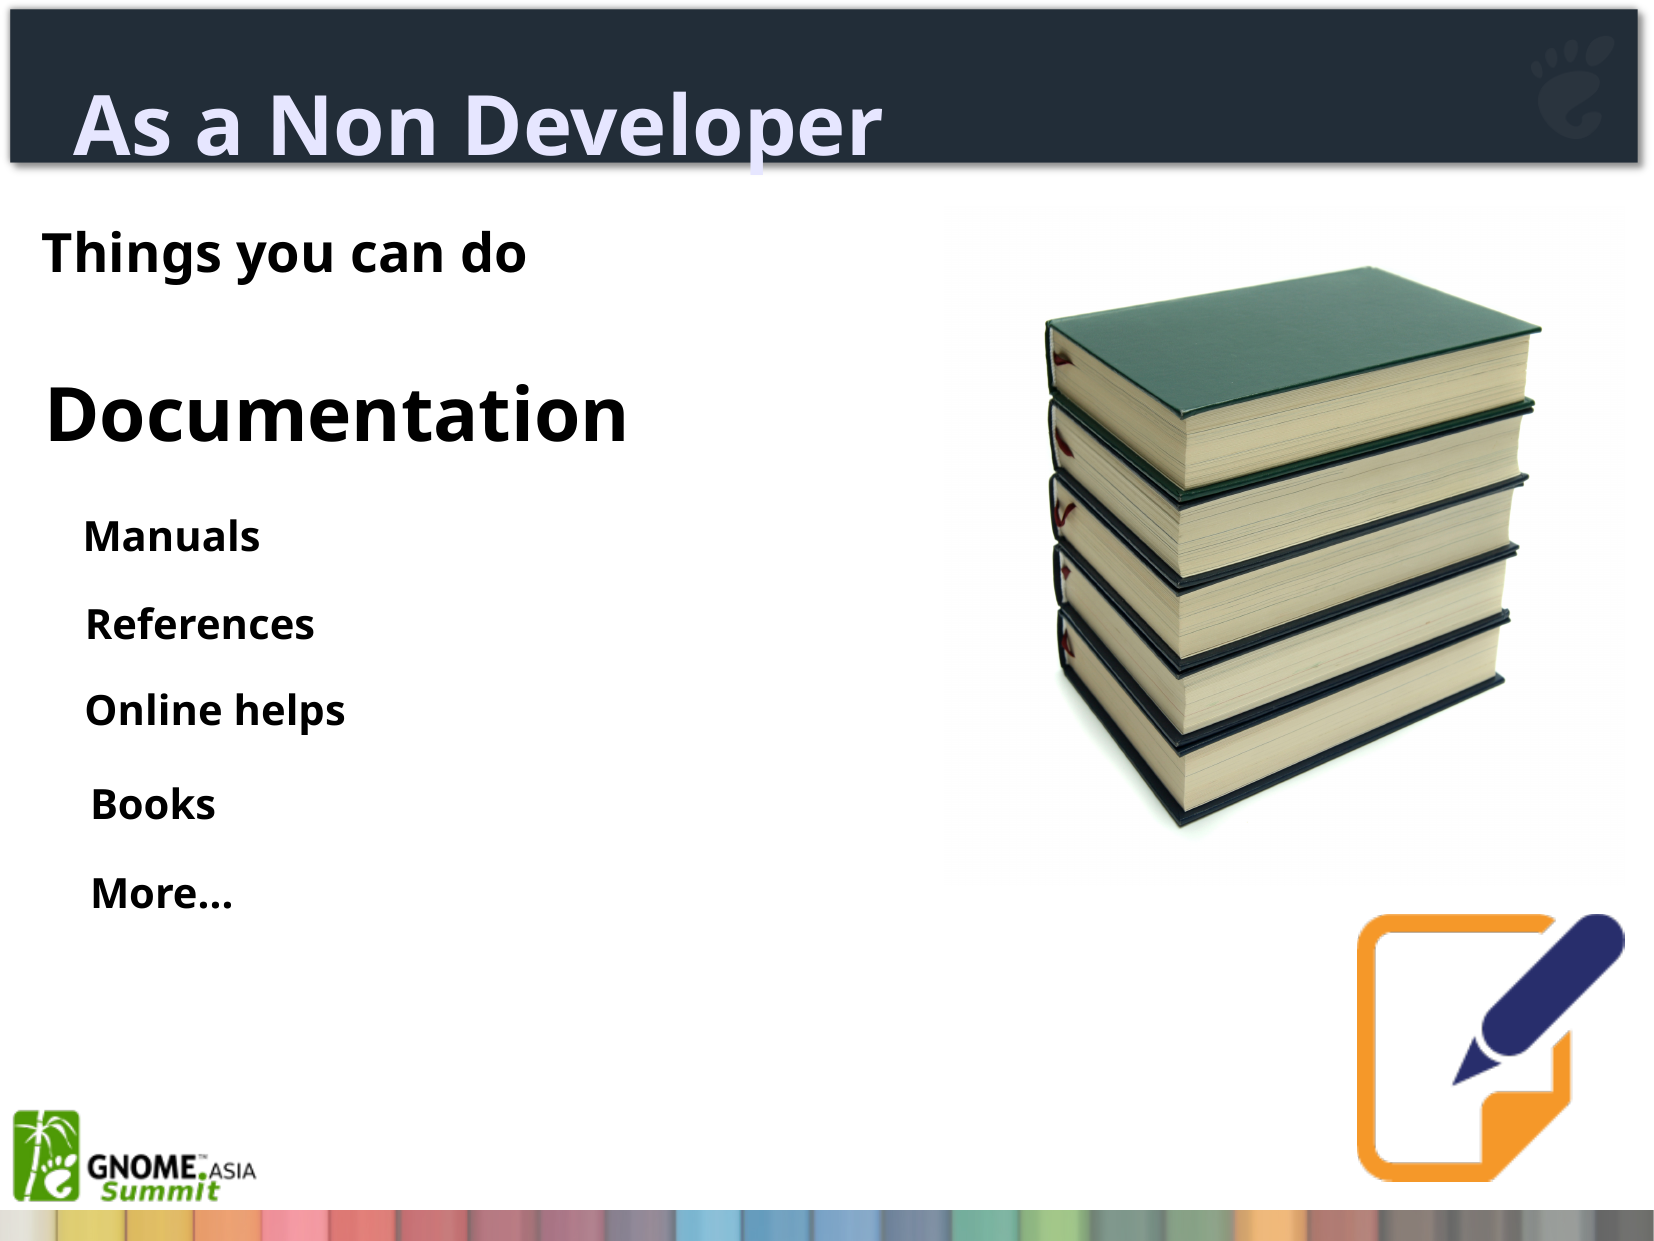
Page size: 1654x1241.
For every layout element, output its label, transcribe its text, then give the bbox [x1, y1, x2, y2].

text_box As a Non Developer [59, 59, 872, 168]
text_box Manuals [67, 499, 325, 562]
picture [944, 206, 1625, 886]
text_box Documentation [29, 354, 944, 456]
text_box References [70, 587, 355, 650]
text_box More... [75, 856, 355, 919]
text_box Books [75, 767, 355, 830]
picture [0, 1101, 1654, 1241]
picture [0, 0, 1654, 179]
text_box Things you can do [26, 206, 944, 294]
text_box Online helps [69, 673, 375, 736]
picture [1357, 914, 1625, 1182]
